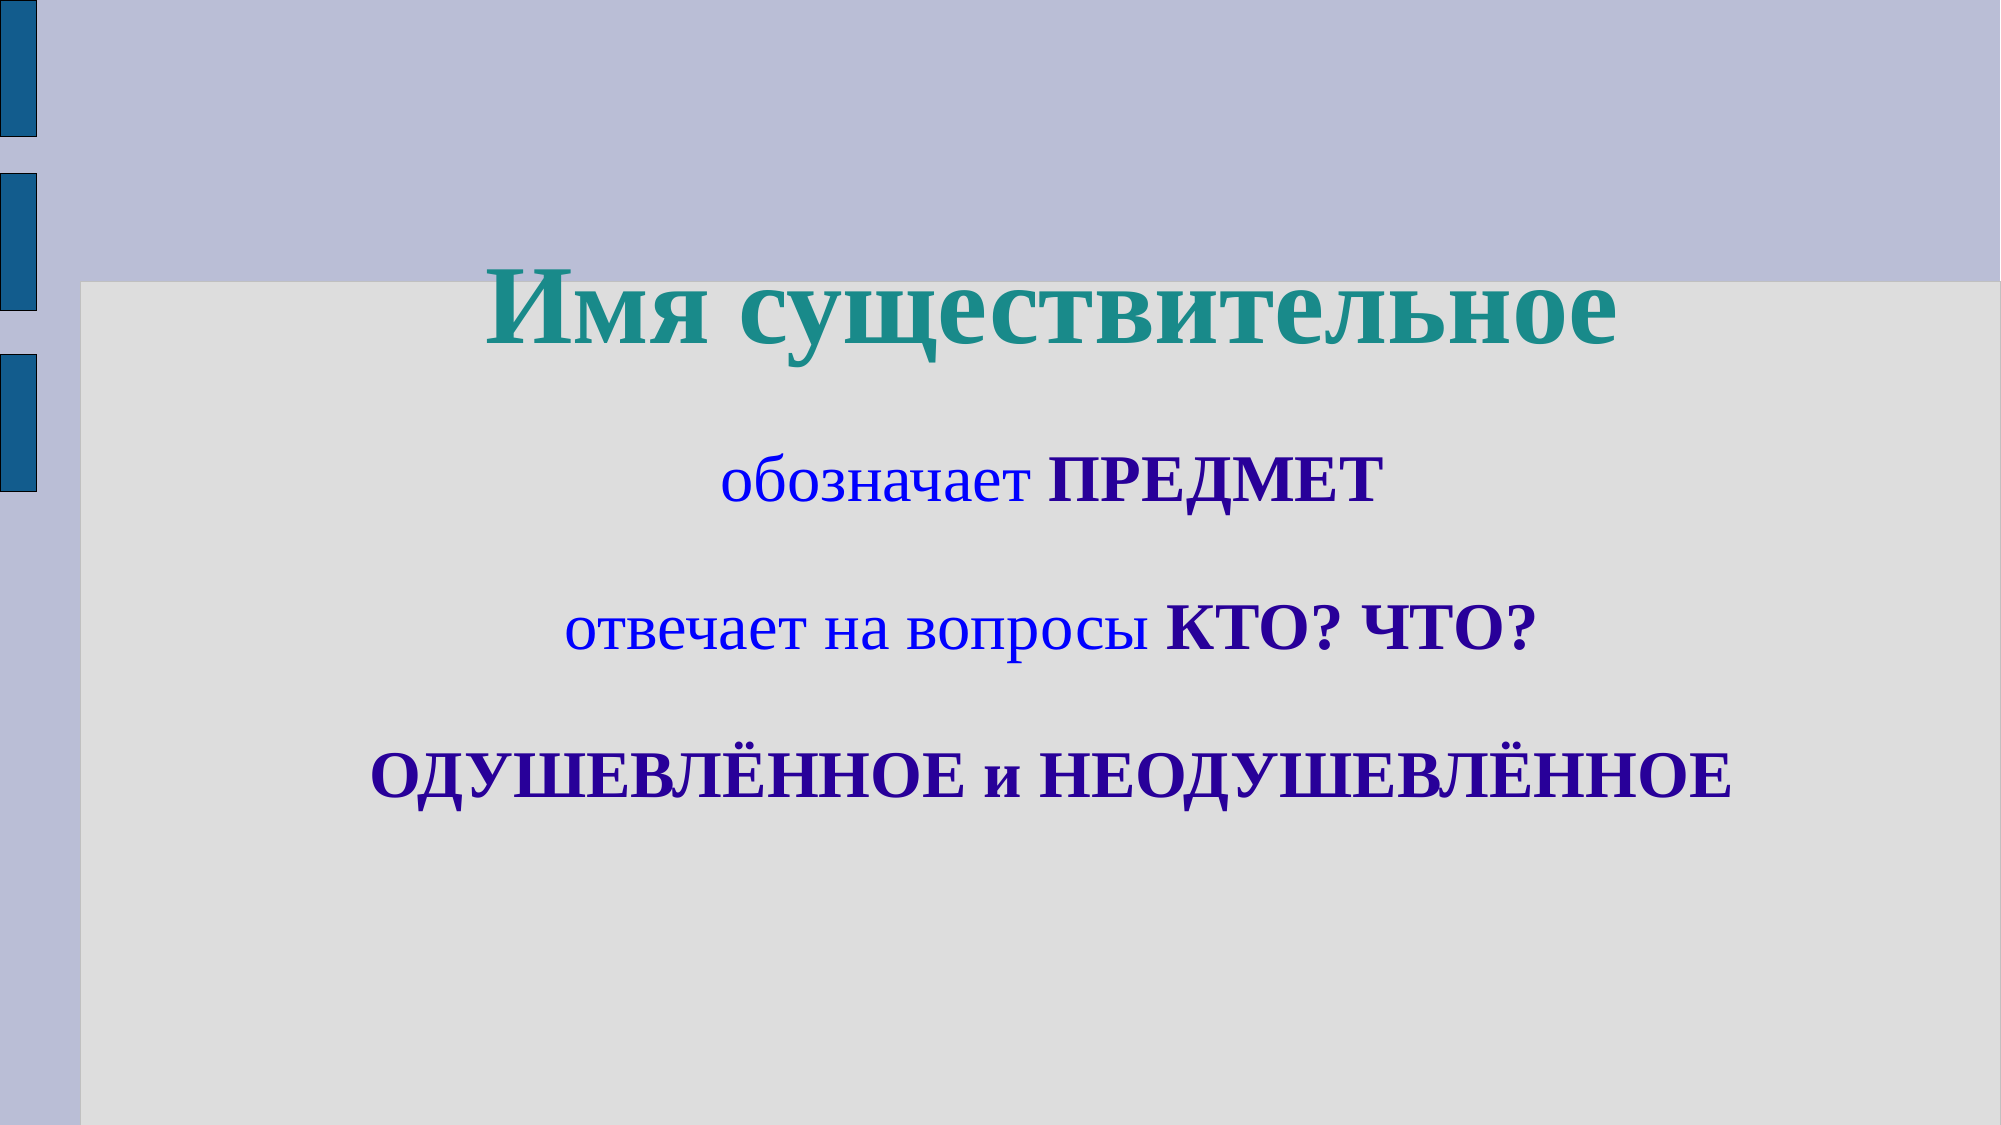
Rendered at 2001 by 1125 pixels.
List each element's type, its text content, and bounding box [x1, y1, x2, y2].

list [200, 691, 1800, 982]
text_box Имя существительное обозначает ПРЕДМЕТ отвечает на вопросы КТО? ЧТО? ОДУШЕВЛЁННОЕ и НЕОДУШЕВЛЁННОЕ [354, 236, 1772, 820]
title [200, 142, 1800, 671]
